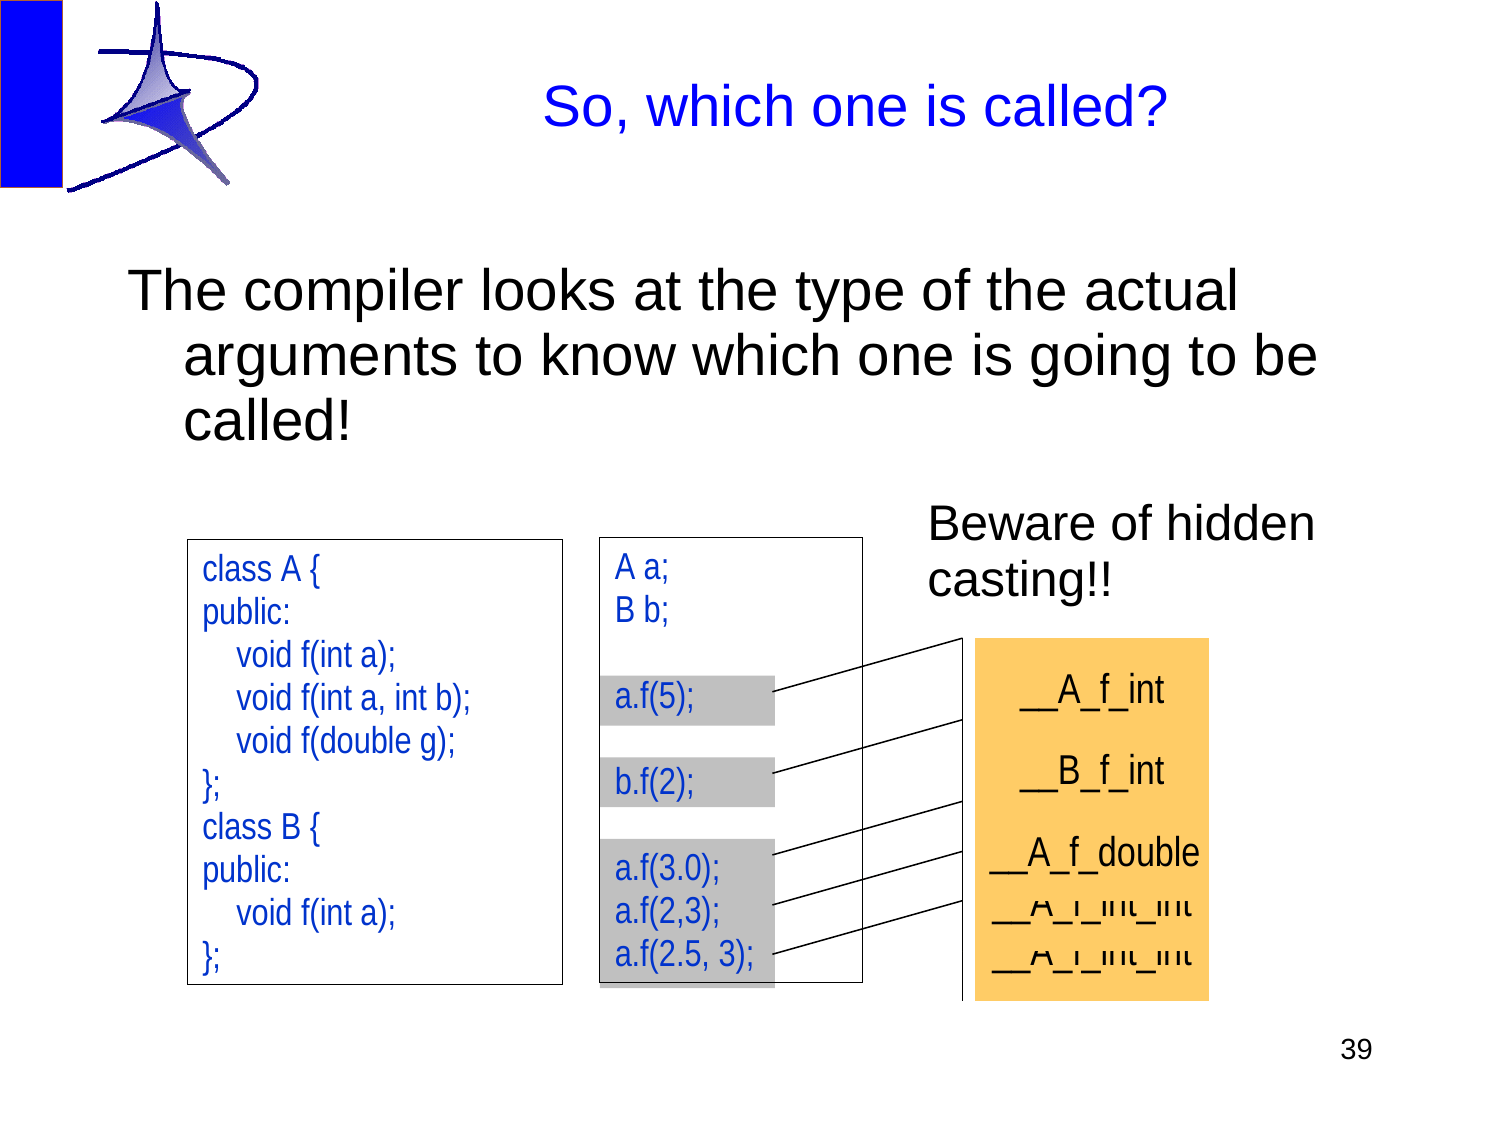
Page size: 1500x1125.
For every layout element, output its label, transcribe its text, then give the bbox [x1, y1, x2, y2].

text_box __A_f_int_int [975, 901, 1209, 951]
text_box __A_f_int [975, 663, 1209, 738]
text_box __A_f_int_int [975, 951, 1209, 1001]
list The compiler looks at the type of the actual arguments to know which one is going to be called! [112, 249, 1450, 528]
picture [62, 0, 263, 197]
text_box [599, 983, 775, 989]
title So, which one is called? [262, 24, 1450, 188]
text_box Beware of hidden casting!! [912, 487, 1413, 663]
text_box class A { public: void f(int a); void f(int a, int b); void f(double g); }; class B { public: void f(int a); }; [187, 539, 563, 985]
text_box __A_f_double [975, 820, 1209, 901]
text_box A a; B b; a.f(5); b.f(2); a.f(3.0); a.f(2,3); a.f(2.5, 3); [599, 537, 863, 983]
text_box __B_f_int [975, 738, 1209, 820]
